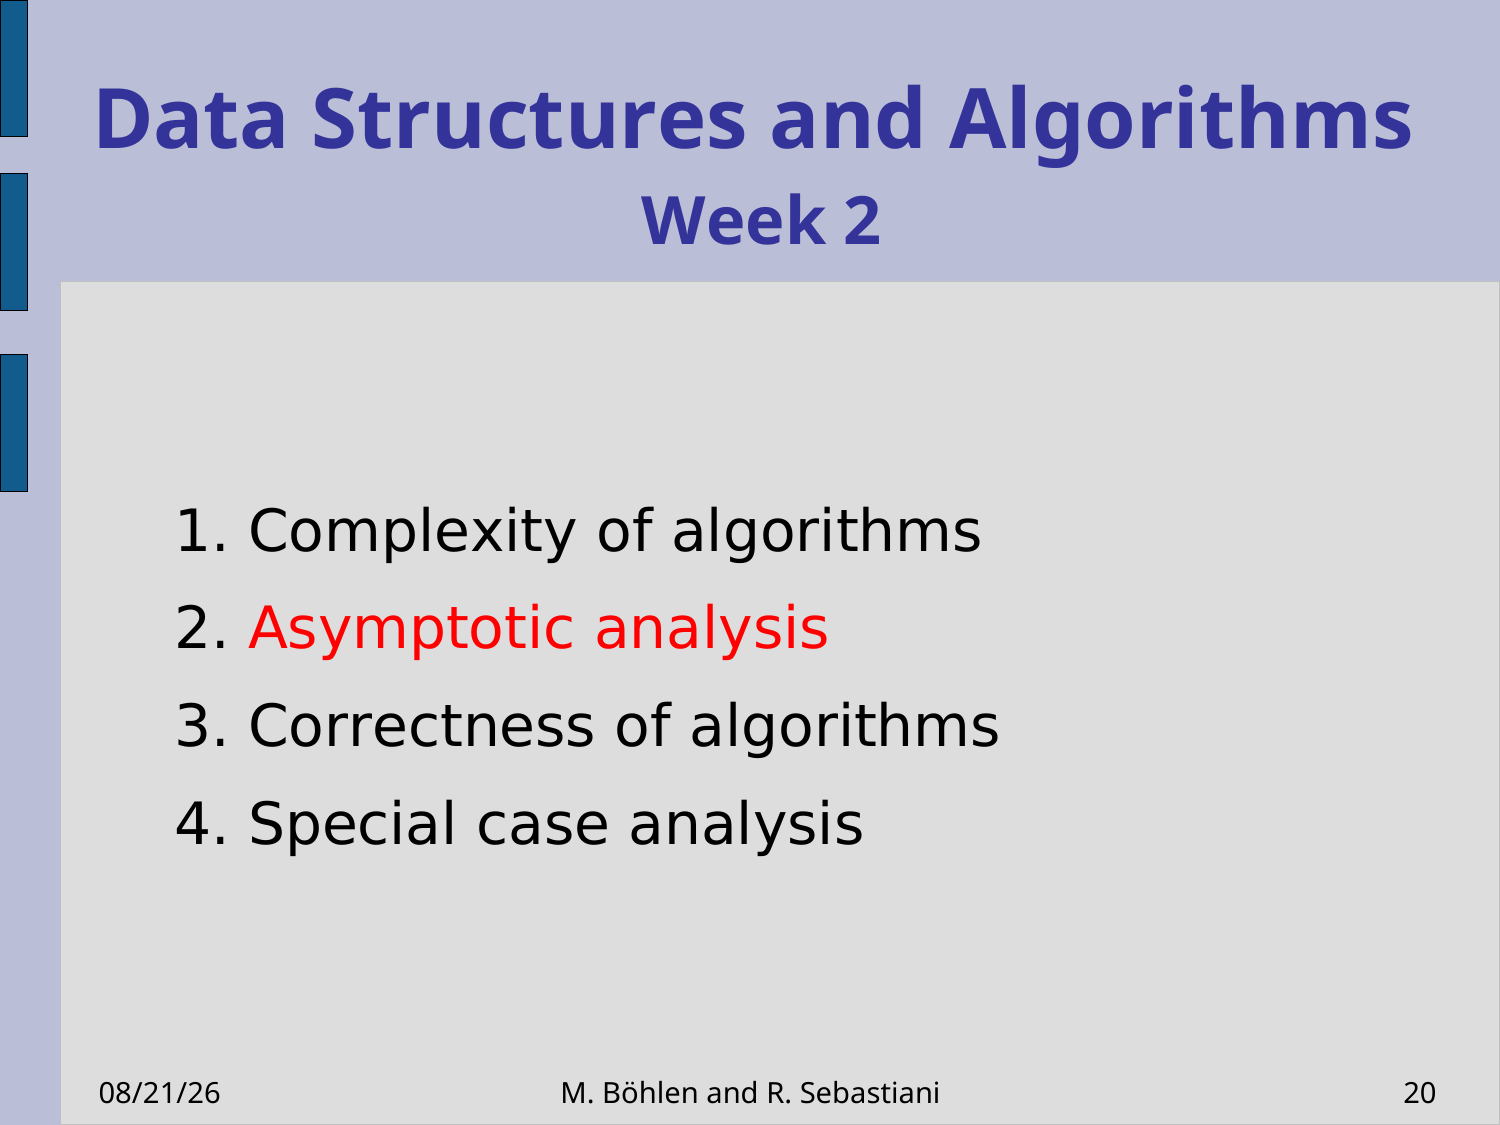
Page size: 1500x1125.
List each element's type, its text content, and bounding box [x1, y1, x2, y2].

subtitle Complexity of algorithms Asymptotic analysis Correctness of algorithms Special case analysis [123, 472, 1167, 966]
title Data Structures and Algorithms Week 2 [39, 1, 1468, 324]
